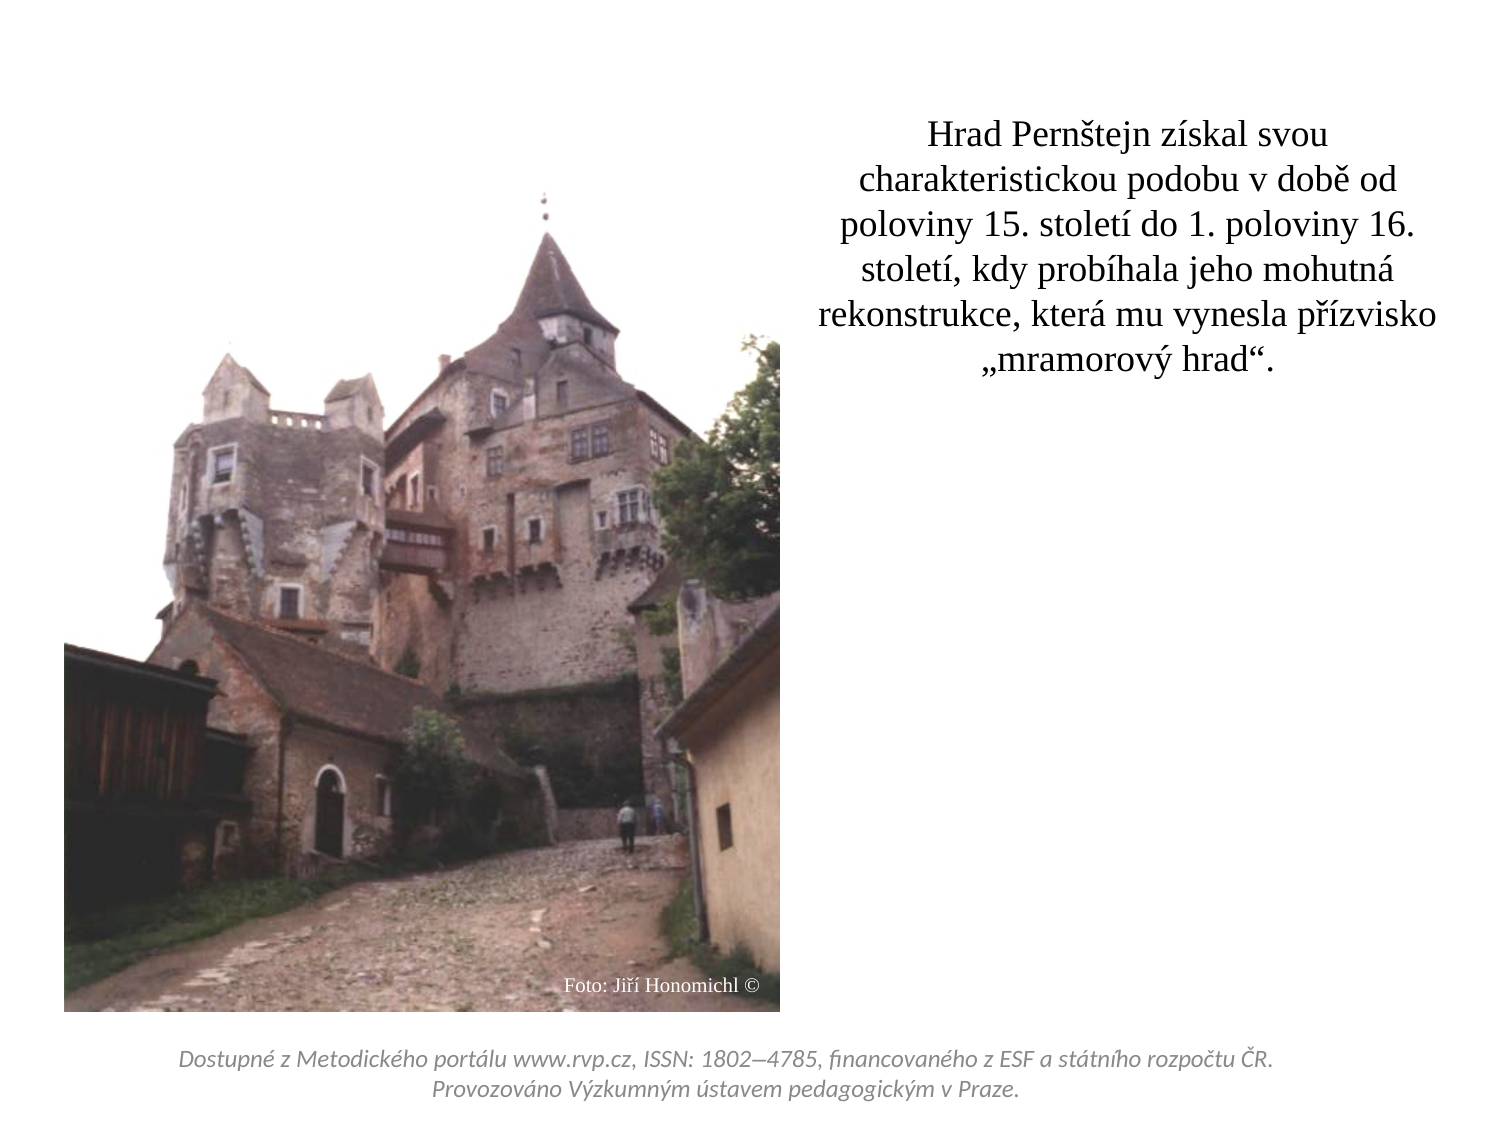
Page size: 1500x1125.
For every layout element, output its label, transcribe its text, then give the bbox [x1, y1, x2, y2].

text_box Foto: Jiří Honomichl © [549, 963, 781, 1005]
picture [64, 30, 780, 1012]
text_box Dostupné z Metodického portálu www.rvp.cz, ISSN: 1802–4785, financovaného z ESF a státního rozpočtu ČR. Provozováno Výzkumným ústavem pedagogickým v Praze. [105, 1042, 1348, 1103]
text_box Hrad Pernštejn získal svou charakteristickou podobu v době od poloviny 15. století do 1. poloviny 16. století, kdy probíhala jeho mohutná rekonstrukce, která mu vynesla přízvisko „mramorový hrad“. [785, 101, 1471, 388]
